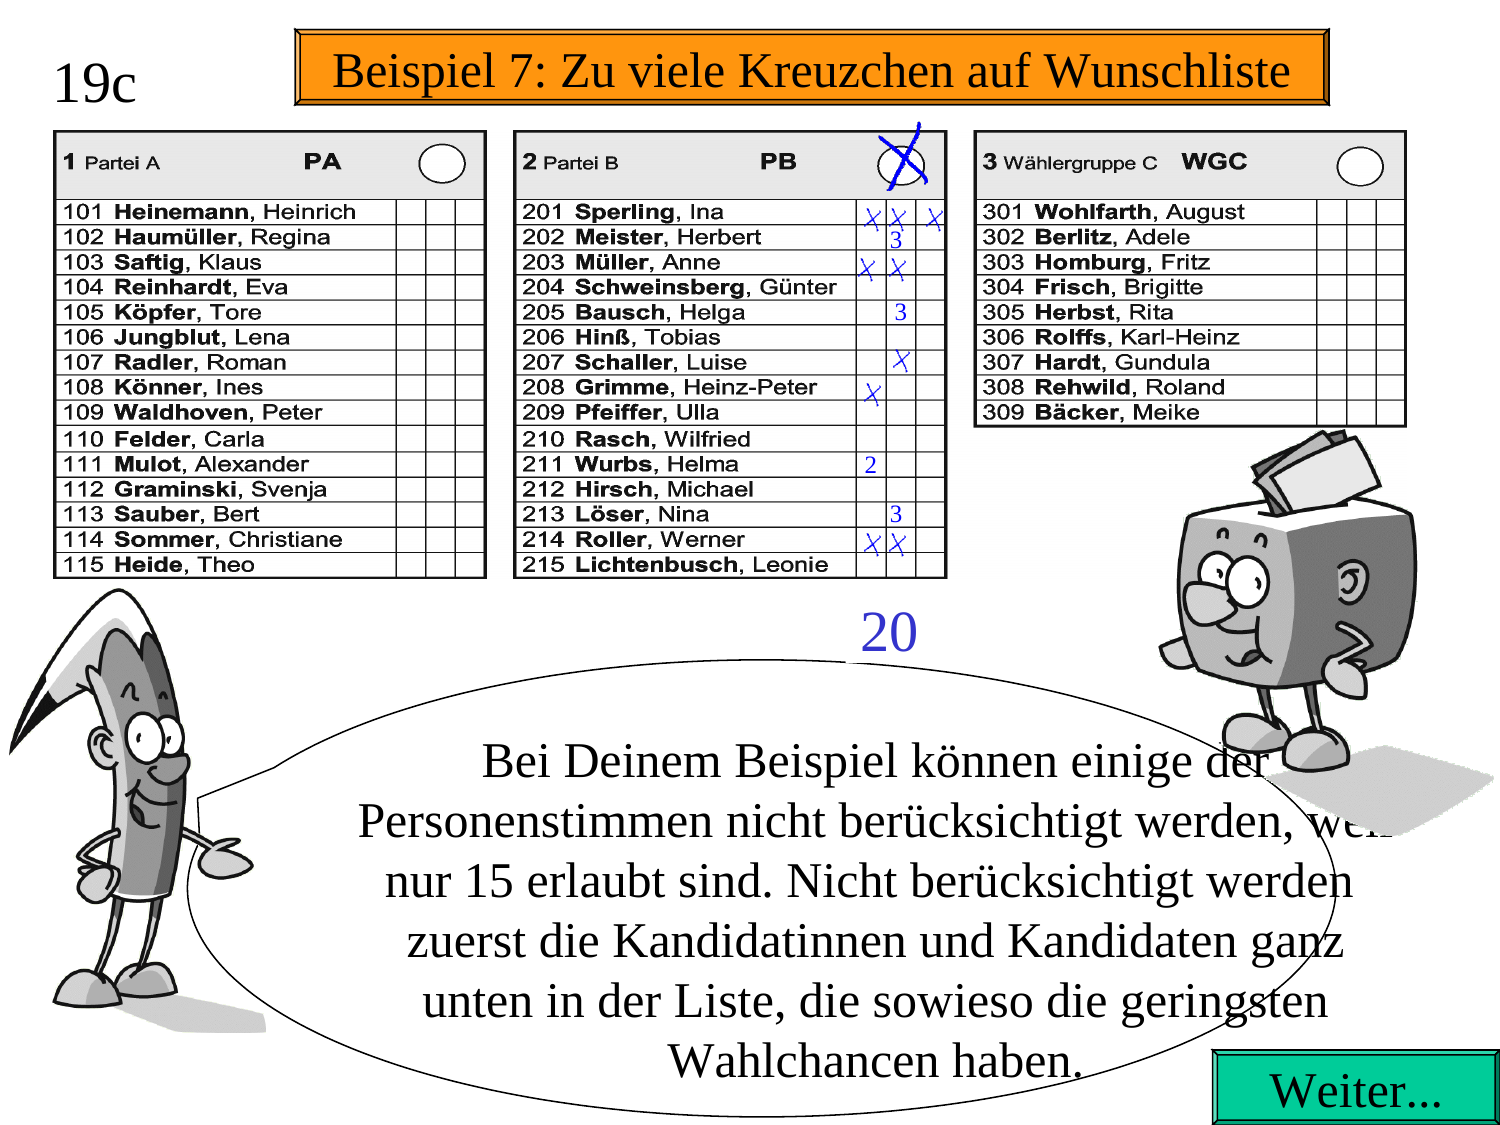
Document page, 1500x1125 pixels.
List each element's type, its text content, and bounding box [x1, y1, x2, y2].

text_box 3 [875, 490, 925, 528]
text_box Weiter... [1218, 1055, 1495, 1120]
text_box 20 [845, 585, 946, 663]
text_box Beispiel 7: Zu viele Kreuzchen auf Wunschliste [301, 35, 1323, 99]
text_box 19c [38, 36, 160, 138]
text_box 3 [875, 215, 938, 278]
text_box Bei Deinem Beispiel können einige der Personenstimmen nicht berücksichtigt werden, weil nur 15 erlaubt sind. Nicht berücksichtigt werden zuerst die Kandidatinnen und Kandidaten ganz unten in der Liste, die sowieso die geringsten Wahlchancen haben. [266, 659, 1336, 1117]
text_box 2 [849, 440, 913, 503]
picture [3, 119, 1494, 1033]
text_box 3 [879, 288, 943, 364]
